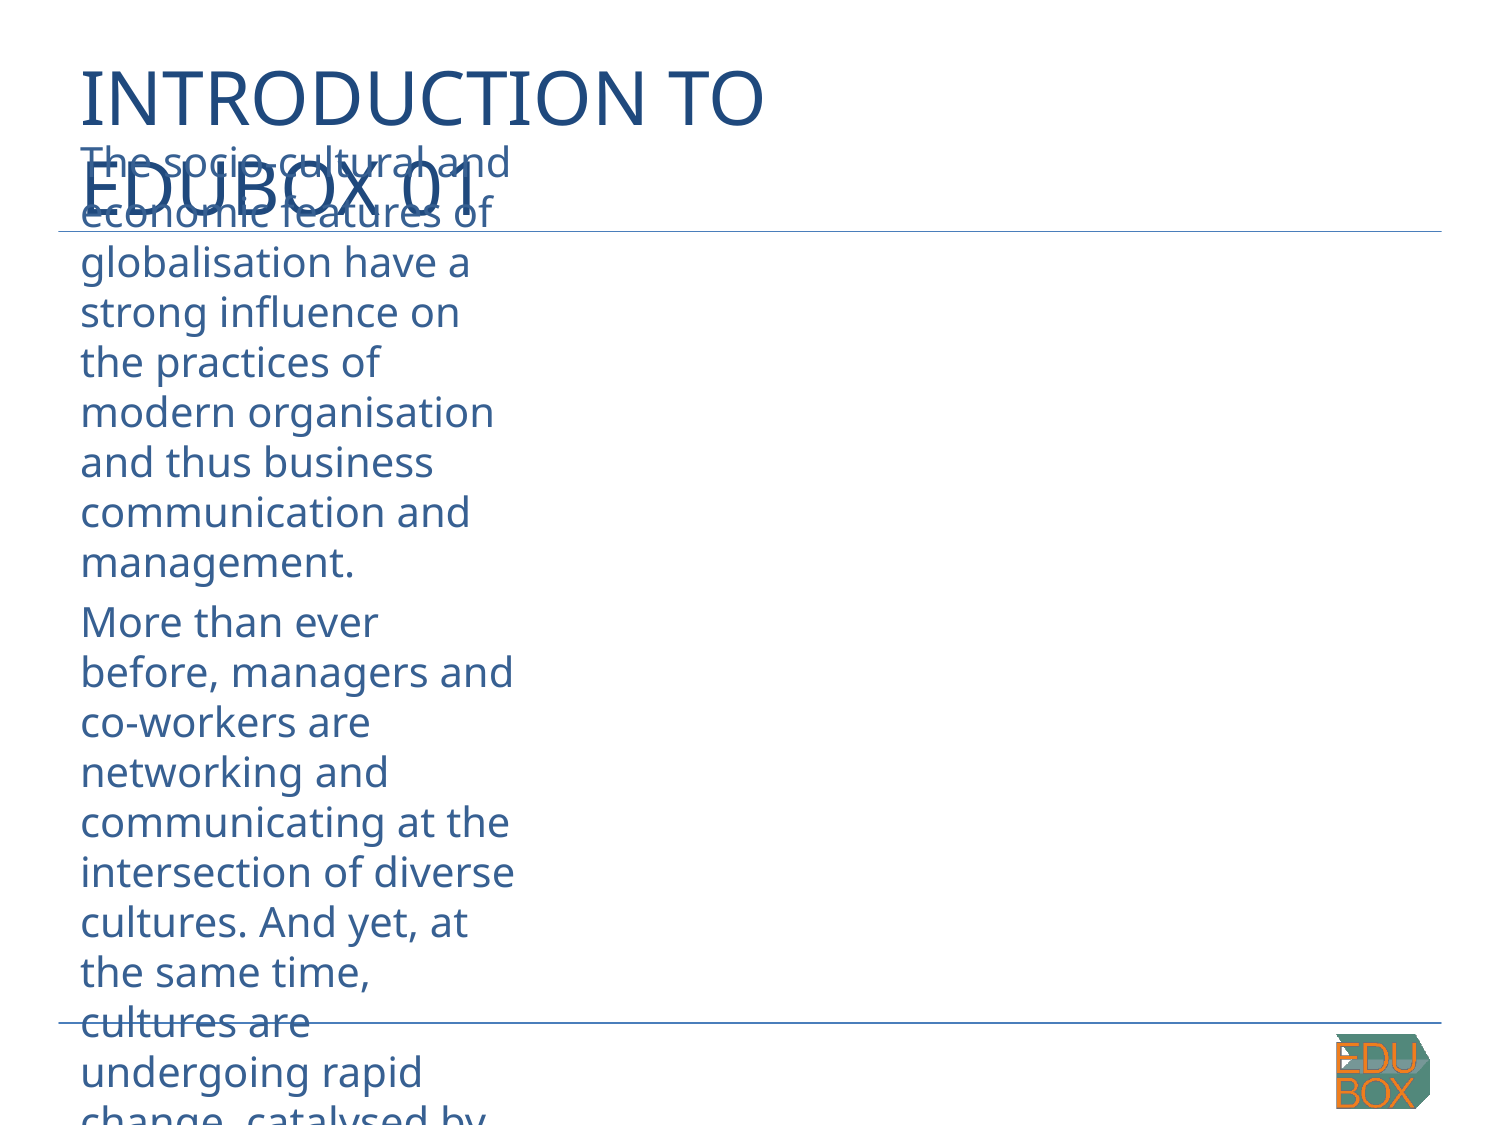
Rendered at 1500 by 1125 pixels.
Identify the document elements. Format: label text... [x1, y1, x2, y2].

picture [1328, 1028, 1437, 1114]
list The socio-cultural and economic features of globalisation have a strong influence on the practices of modern organisation and thus business communication and management. More than ever before, managers and co-workers are networking and communicating at the intersection of diverse cultures. And yet, at the same time, cultures are undergoing rapid change, catalysed by new forms and means of communication. These rapid changes have required us to review our understanding of culture as well as the tools we use to develop a common basis of understanding. Through these new tools and ways of viewing culture, we open up the possibility of not only solving issues that may arise from cross-cultural encounters but of actively developing synergies that can emerge from such interactions. And that is precisely the objective of this EduBox. [53, 255, 1424, 1005]
title INTRODUCTION TO EDUBOX 01 [64, 42, 1341, 153]
